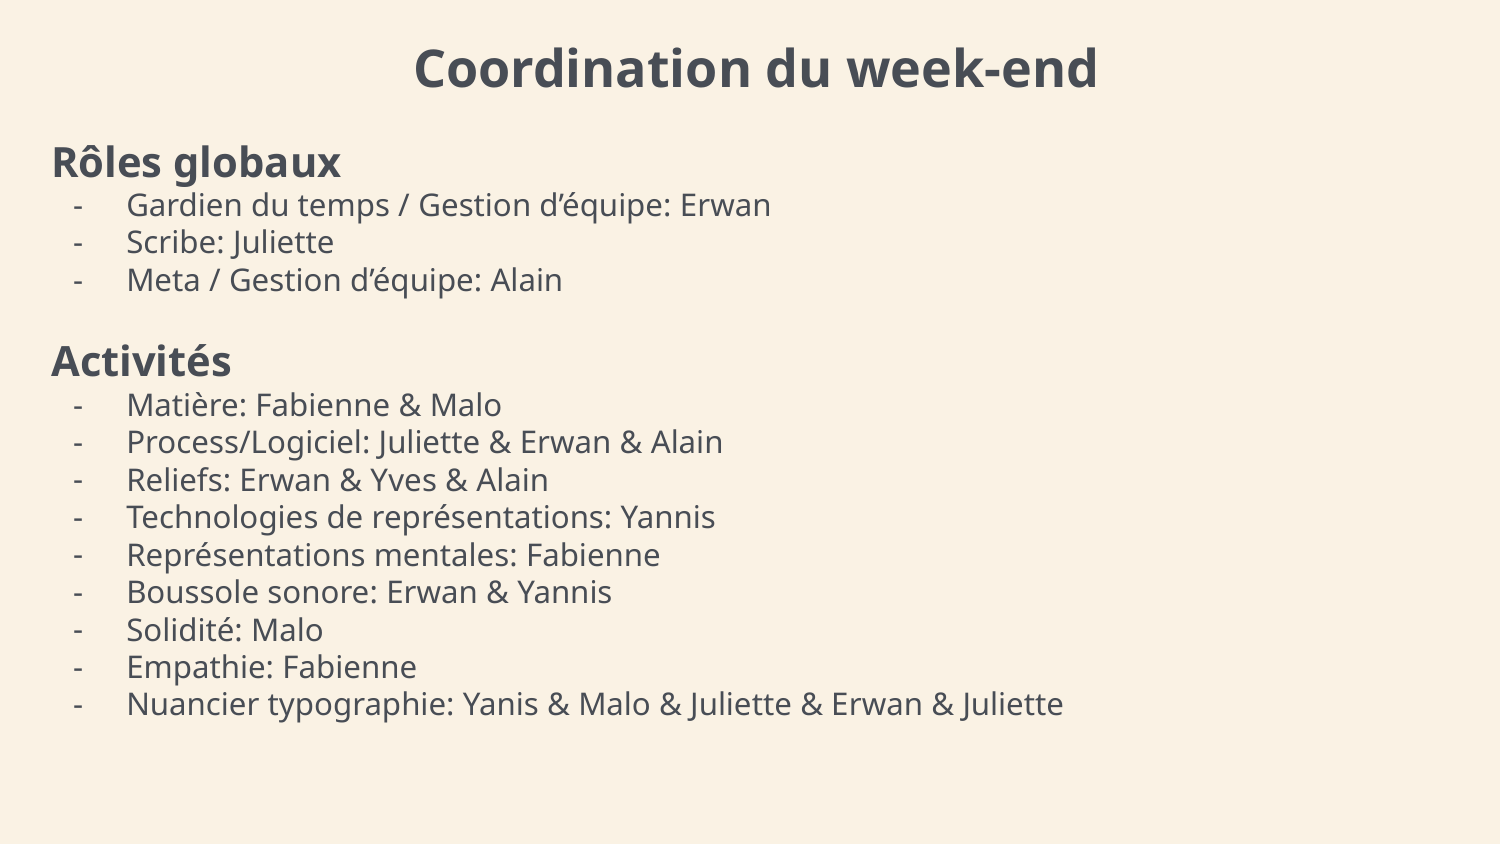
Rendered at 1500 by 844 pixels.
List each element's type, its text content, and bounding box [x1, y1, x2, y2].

text_box Coordination du week-end Rôles globaux Gardien du temps / Gestion d’équipe: Erwan Scribe: Juliette Meta / Gestion d’équipe: Alain Activités Matière: Fabienne & Malo Process/Logiciel: Juliette & Erwan & Alain Reliefs: Erwan & Yves & Alain Technologies de représentations: Yannis Représentations mentales: Fabienne Boussole sonore: Erwan & Yannis Solidité: Malo Empathie: Fabienne Nuancier typographie: Yanis & Malo & Juliette & Erwan & Juliette [36, 20, 1477, 738]
